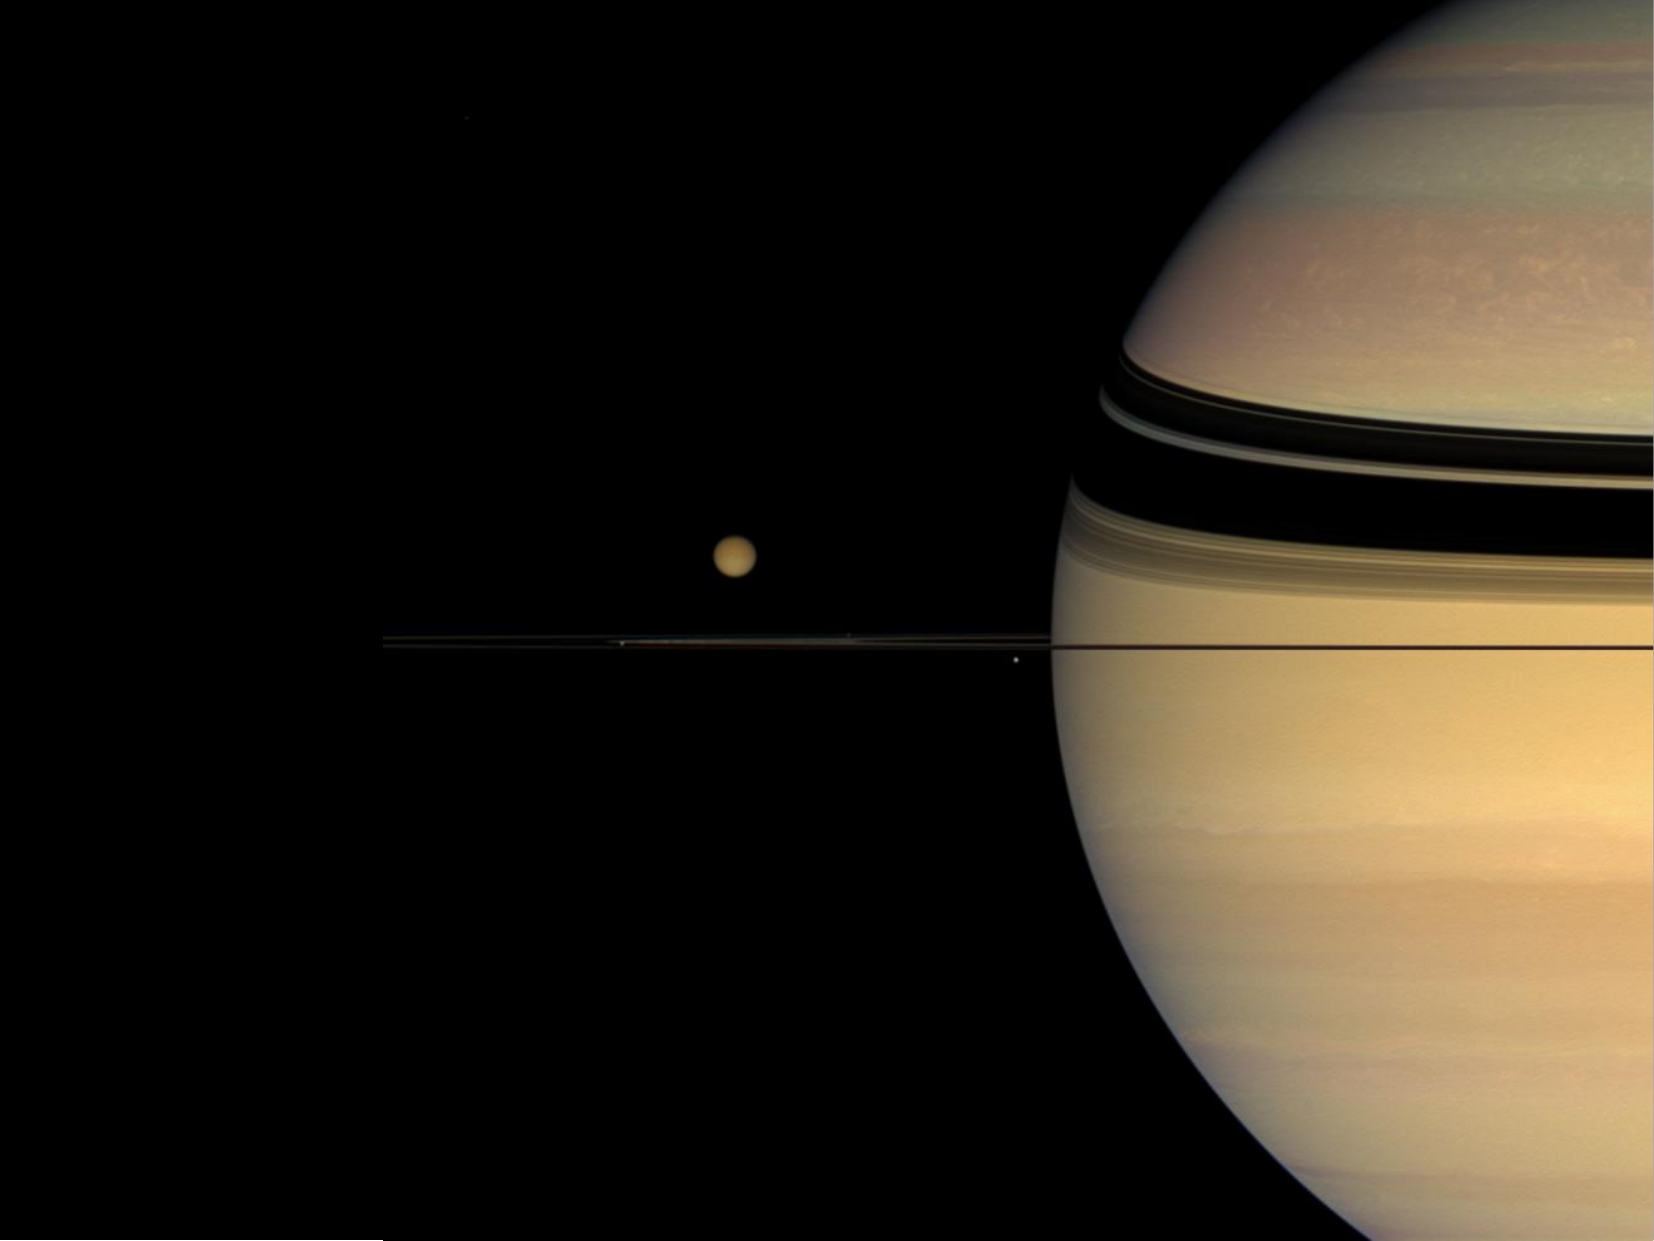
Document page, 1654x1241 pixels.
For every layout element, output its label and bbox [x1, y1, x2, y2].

picture [383, 0, 1654, 1241]
